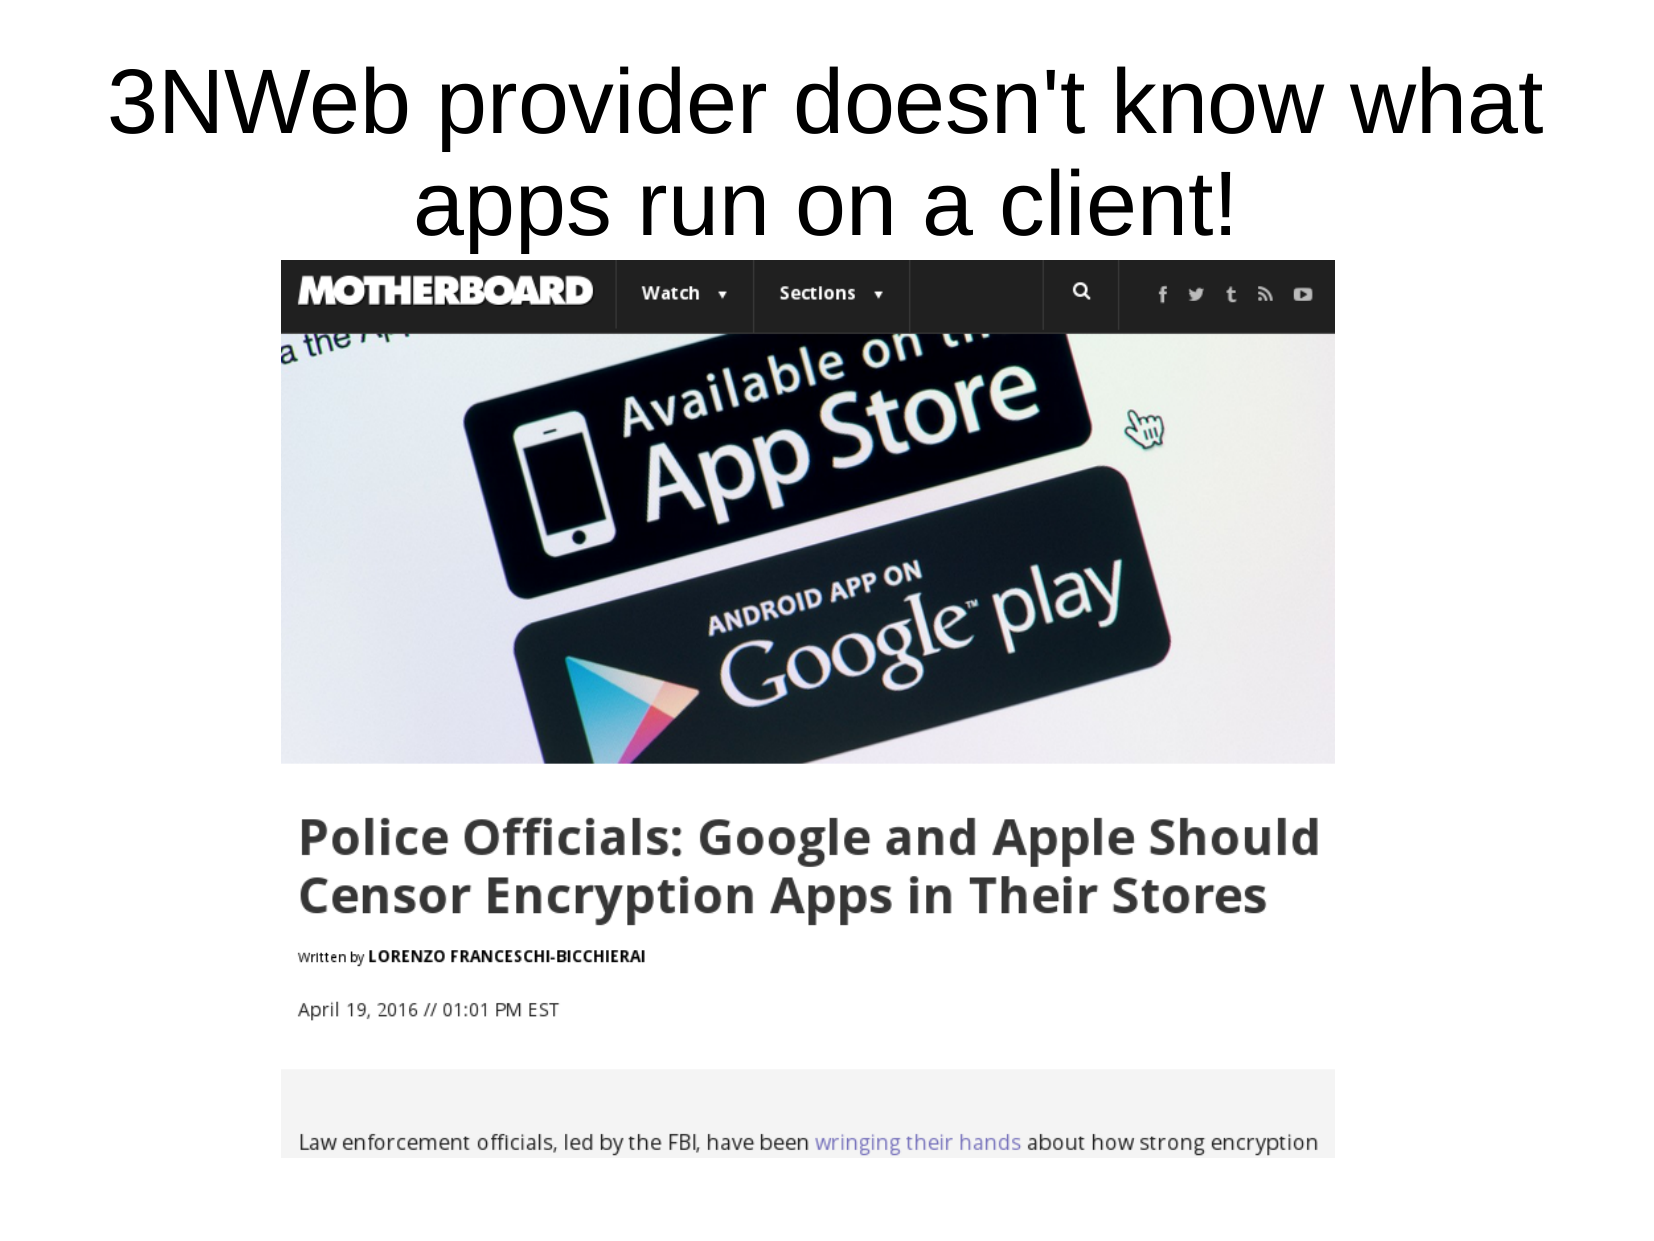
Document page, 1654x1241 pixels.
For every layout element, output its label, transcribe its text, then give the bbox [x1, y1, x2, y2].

title 3NWeb provider doesn't know what apps run on a client! [82, 49, 1571, 257]
picture [281, 260, 1335, 1158]
